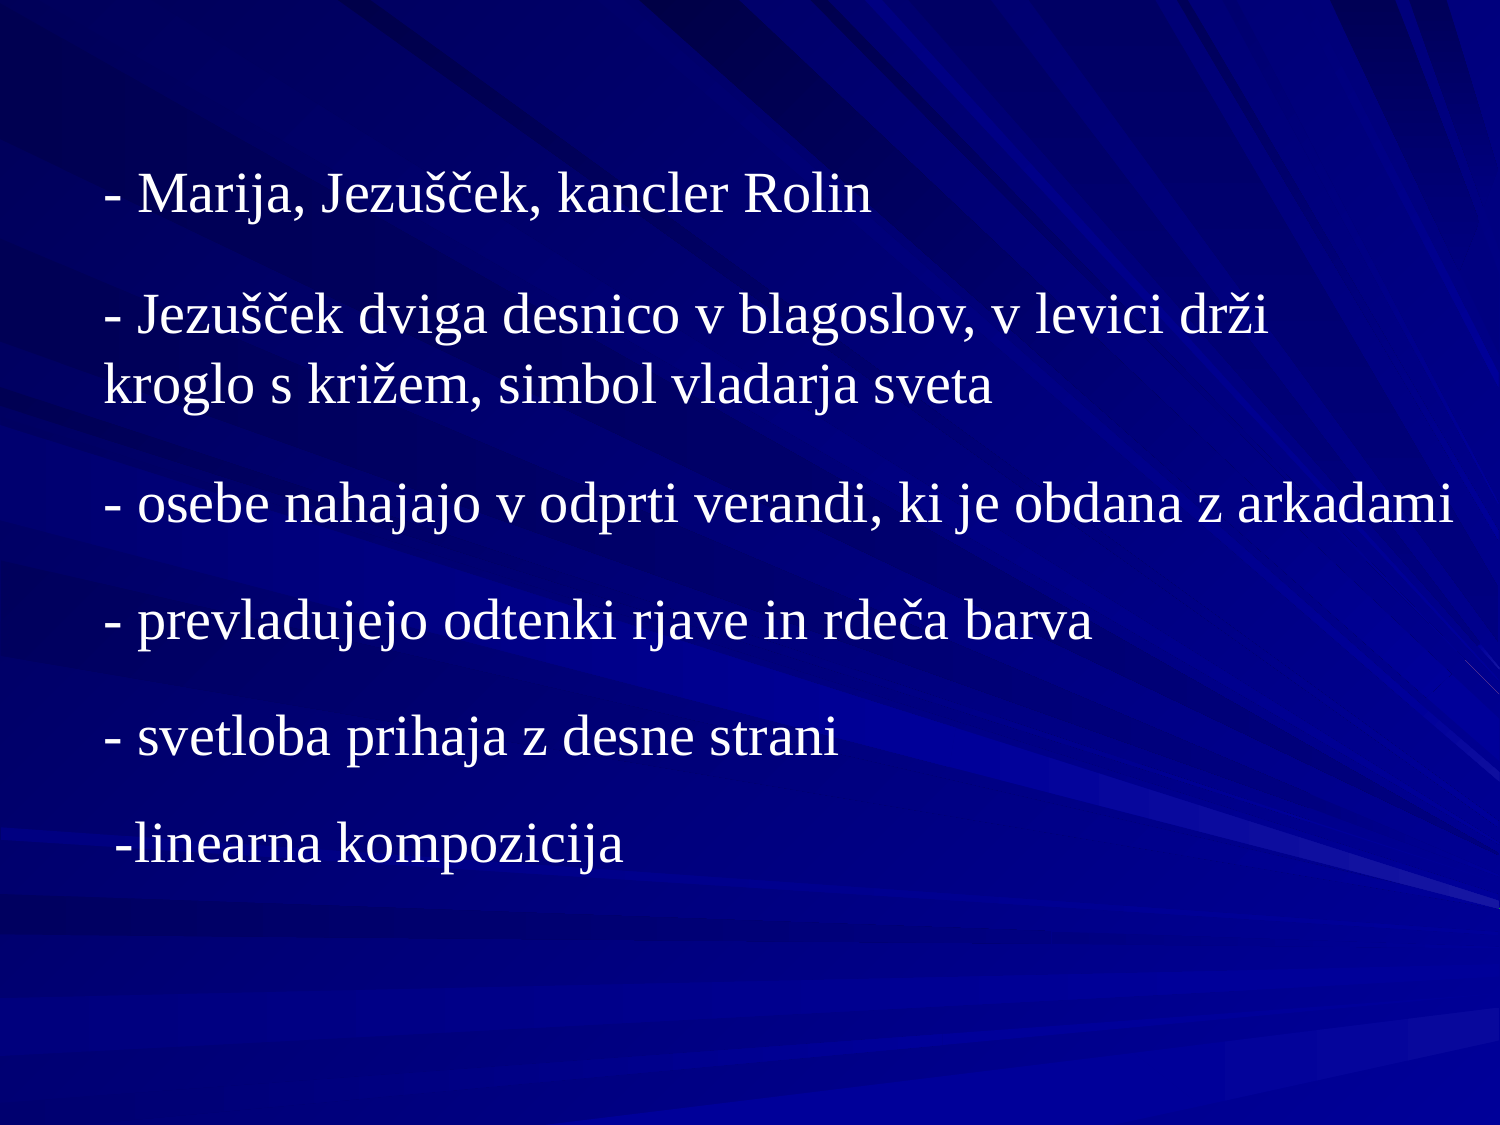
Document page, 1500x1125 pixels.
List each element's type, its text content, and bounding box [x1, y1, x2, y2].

text_box - Marija, Jezušček, kancler Rolin [88, 146, 903, 232]
text_box - prevladujejo odtenki rjave in rdeča barva [88, 574, 1109, 660]
text_box - svetloba prihaja z desne strani [88, 689, 870, 775]
text_box - osebe nahajajo v odprti verandi, ki je obdana z arkadami [88, 456, 1485, 542]
text_box - Jezušček dviga desnico v blagoslov, v levici drži kroglo s križem, simbol vladarja sveta [88, 267, 1436, 423]
text_box -linearna kompozicija [100, 796, 640, 882]
